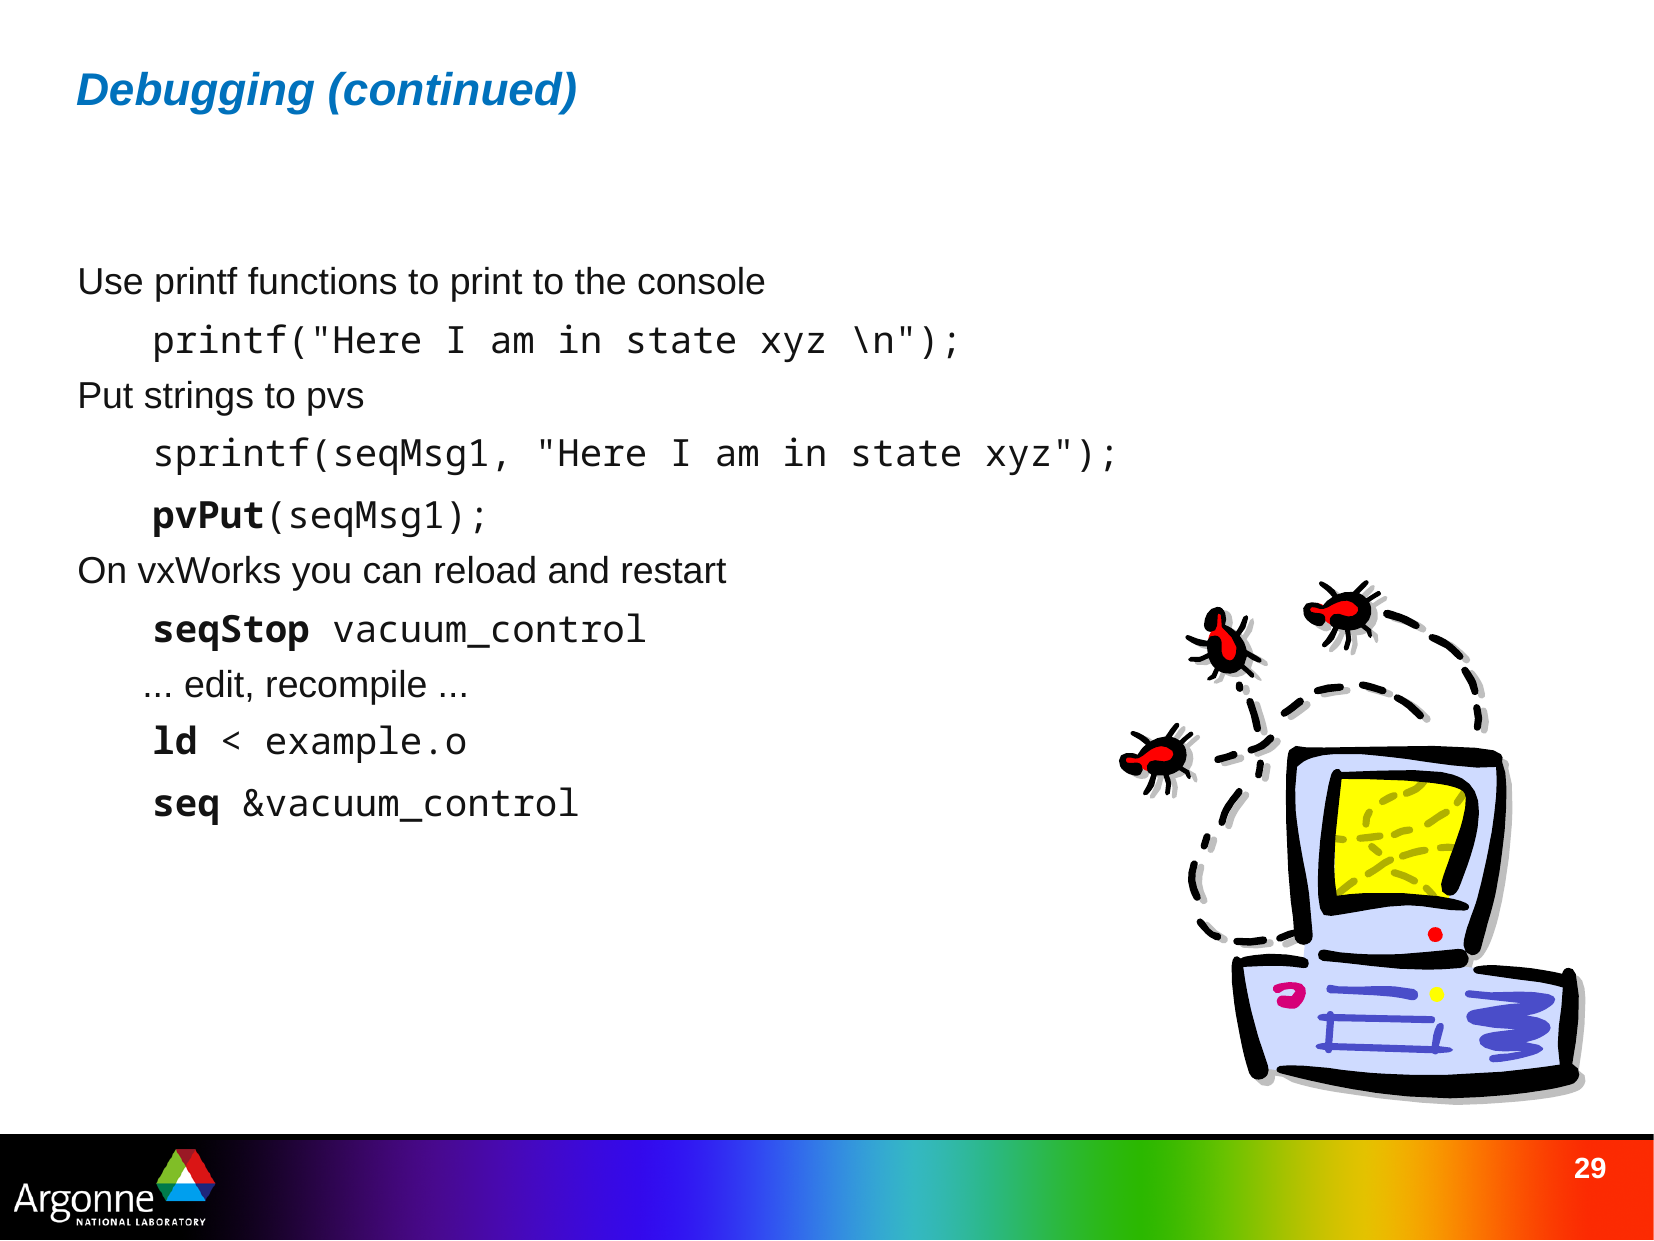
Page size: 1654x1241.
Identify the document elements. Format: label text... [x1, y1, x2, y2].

title Debugging (continued) [61, 45, 1500, 123]
picture [0, 1134, 1654, 1240]
list Use printf functions to print to the console printf("Here I am in state xyz \n"); Put strings to pvs sprintf(seqMsg1, "Here I am in state xyz"); pvPut(seqMsg1); On vxWorks you can reload and restart seqStop vacuum_control ... edit, recompile ... ld < example.o seq &vacuum_control [62, 253, 1498, 902]
picture [1118, 578, 1591, 1110]
